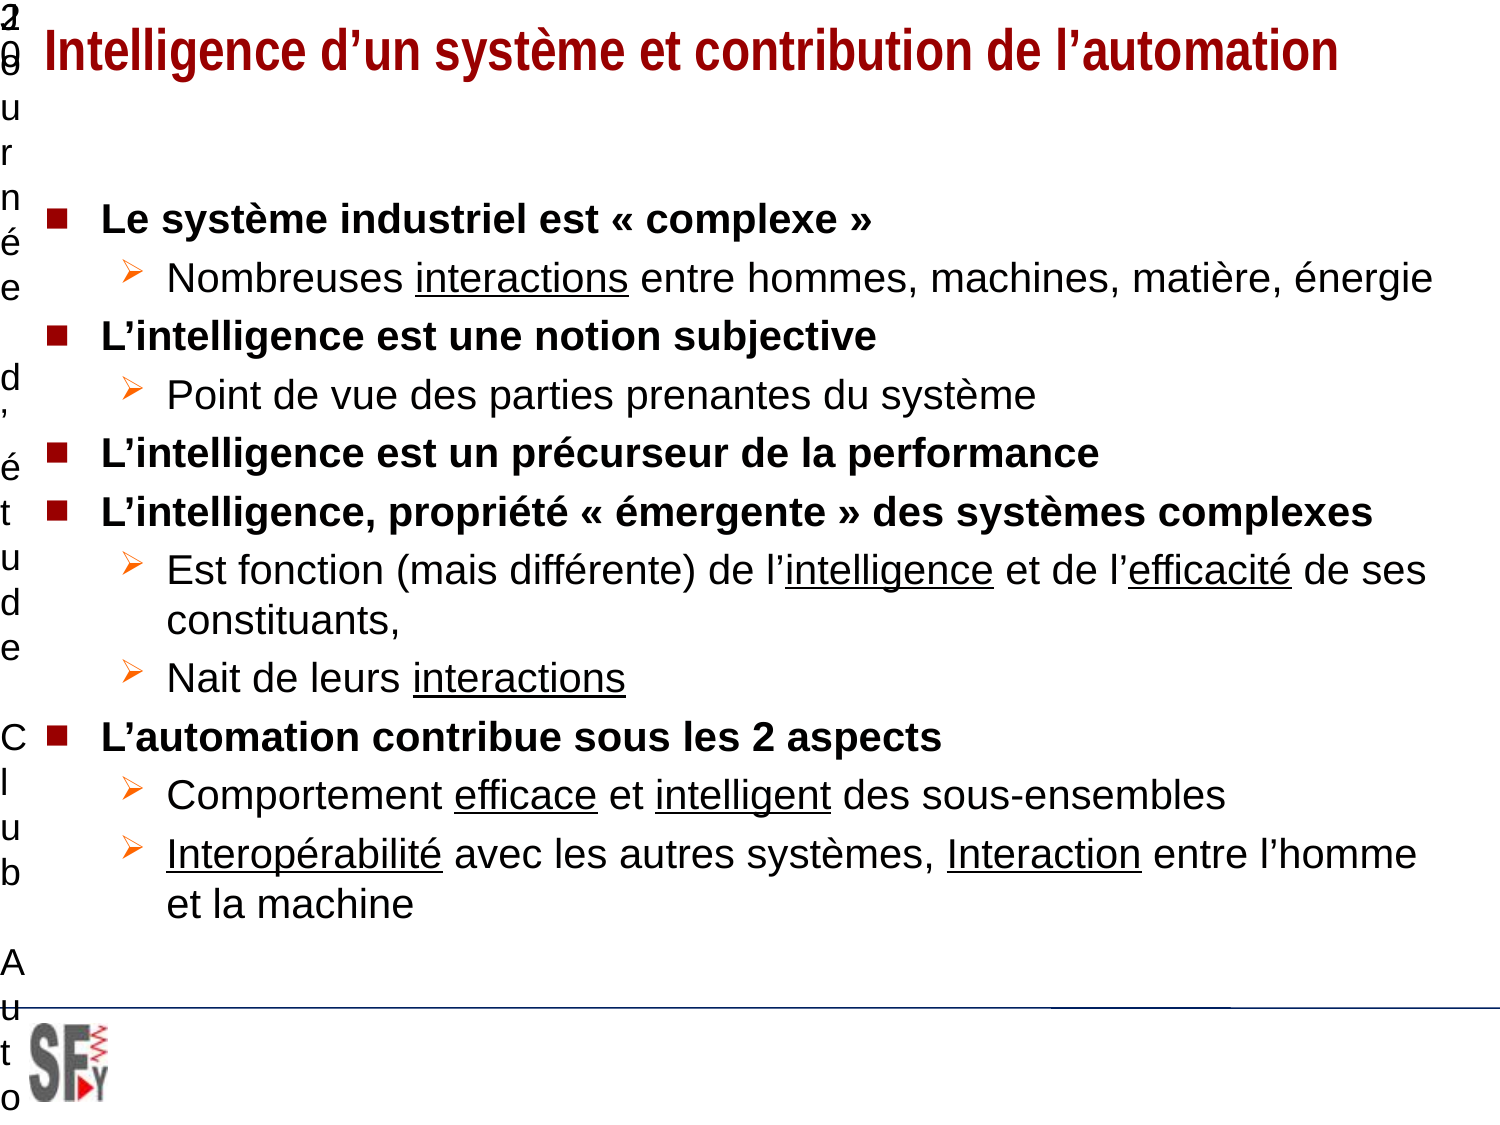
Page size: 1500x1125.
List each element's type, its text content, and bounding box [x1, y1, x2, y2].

picture [29, 1023, 108, 1102]
title Intelligence d’un système et contribution de l’automation [29, 12, 1471, 138]
list Le système industriel est « complexe » Nombreuses interactions entre hommes, machines, matière, énergie L’intelligence est une notion subjective Point de vue des parties prenantes du système L’intelligence est un précurseur de la performance L’intelligence, propriété « émergente » des systèmes complexes Est fonction (mais différente) de l’intelligence et de l’efficacité de ses constituants, Nait de leurs interactions L’automation contribue sous les 2 aspects Comportement efficace et intelligent des sous-ensembles Interopérabilité avec les autres systèmes, Interaction entre l’homme et la machine [29, 184, 1471, 988]
